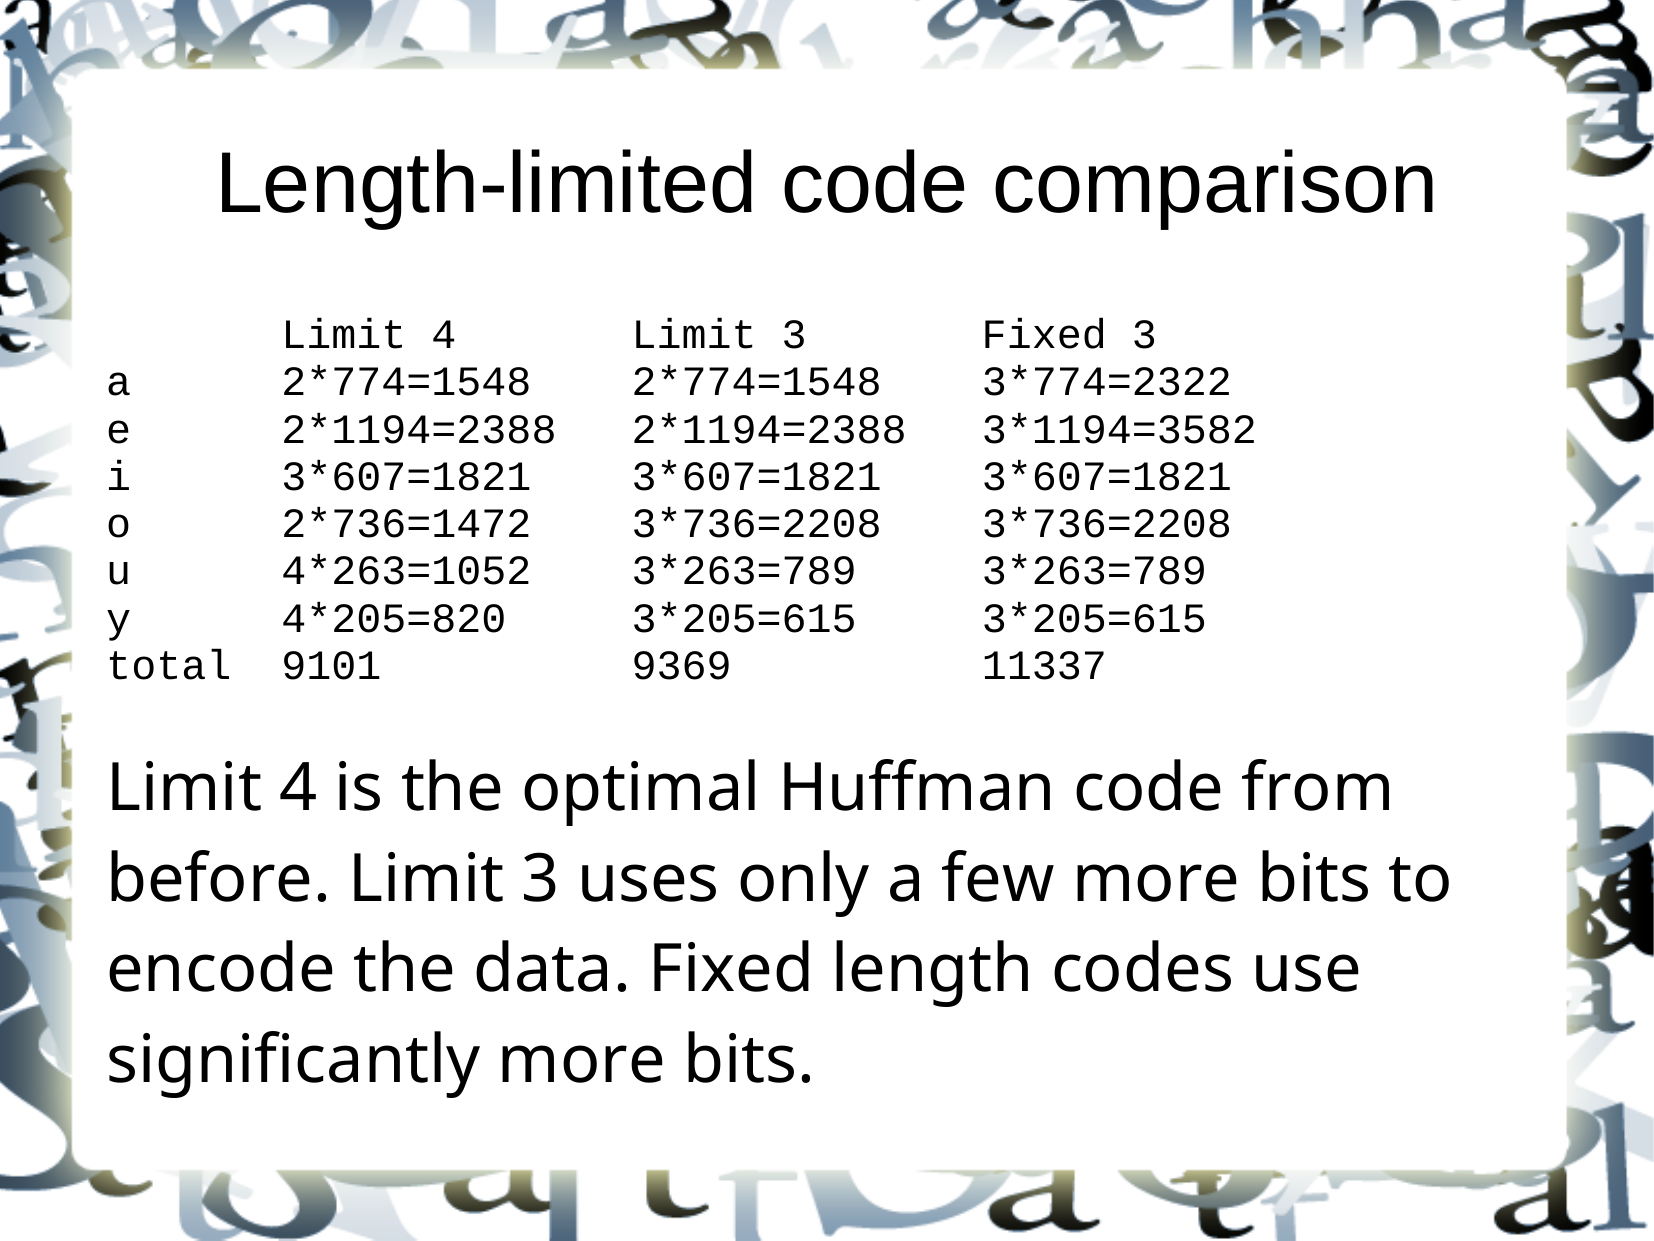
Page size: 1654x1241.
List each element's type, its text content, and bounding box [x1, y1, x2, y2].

list Limit 4 Limit 3 Fixed 3 a 2*774=1548 2*774=1548 3*774=2322 e 2*1194=2388 2*1194=2388 3*1194=3582 i 3*607=1821 3*607=1821 3*607=1821 o 2*736=1472 3*736=2208 3*736=2208 u 4*263=1052 3*263=789 3*263=789 y 4*205=820 3*205=615 3*205=615 total 9101 9369 11337 Limit 4 is the optimal Huffman code from before. Limit 3 uses only a few more bits to encode the data. Fixed length codes use significantly more bits. [106, 313, 1530, 1054]
title Length-limited code comparison [82, 78, 1571, 287]
picture [0, 0, 1654, 1241]
